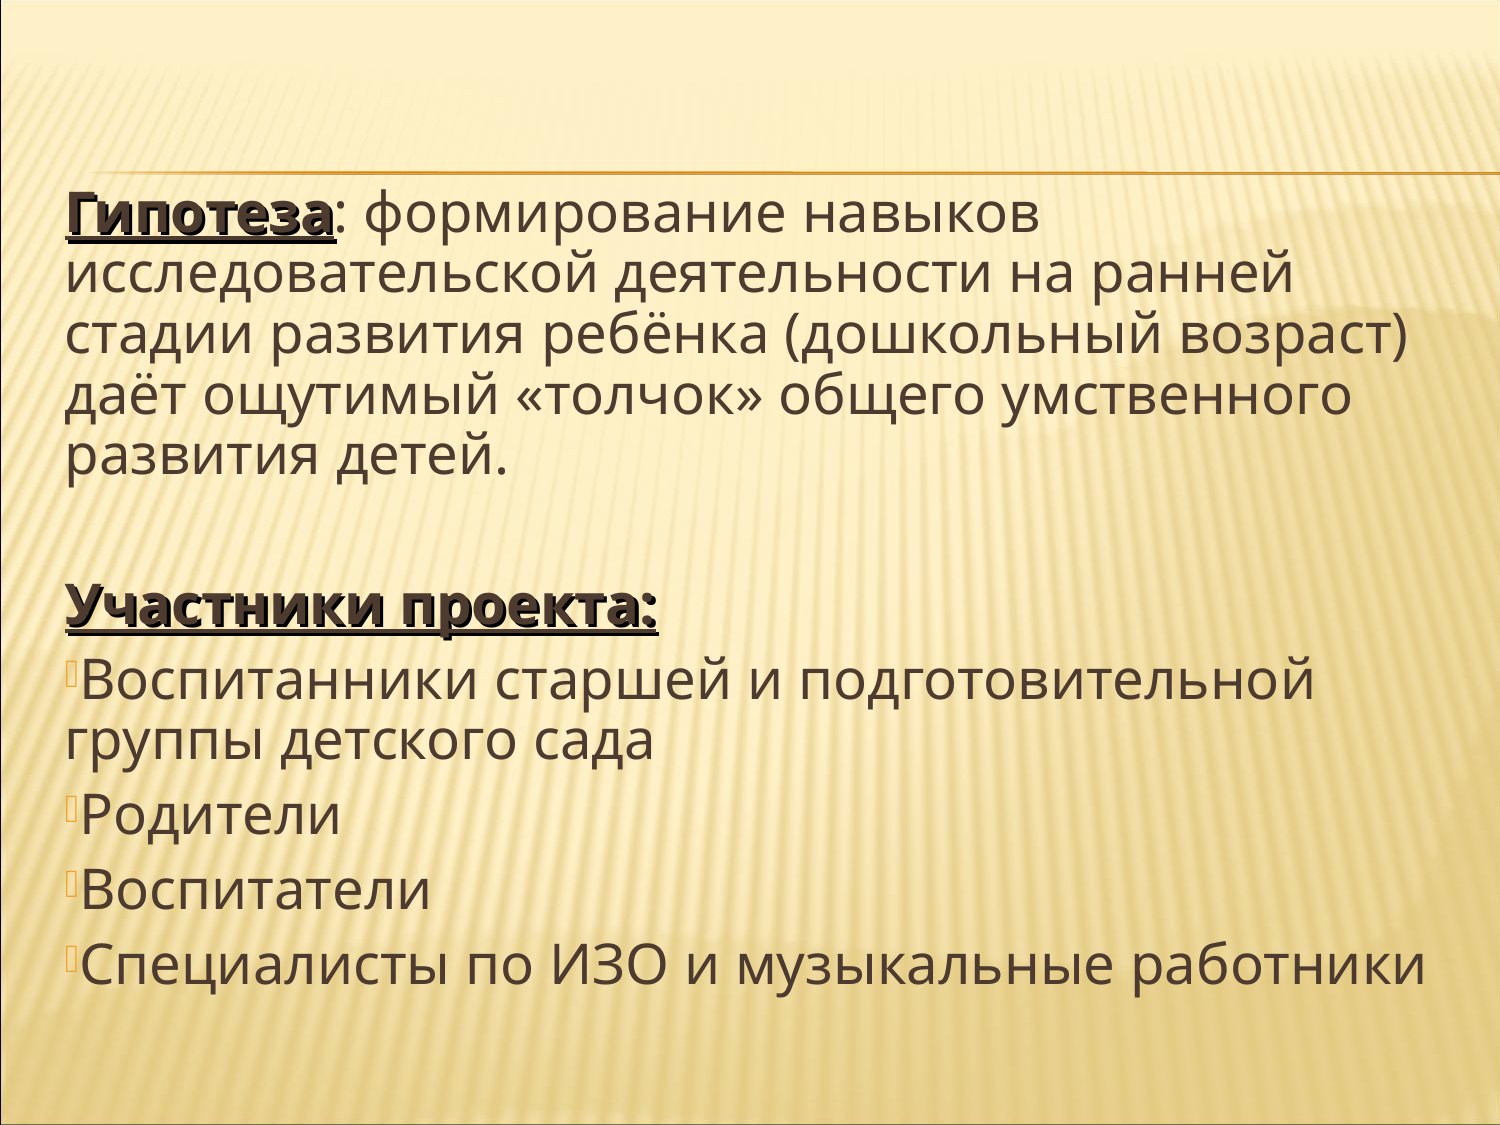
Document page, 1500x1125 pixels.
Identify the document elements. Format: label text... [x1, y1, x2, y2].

list Гипотеза: формирование навыков исследовательской деятельности на ранней стадии развития ребёнка (дошкольный возраст) даёт ощутимый «толчок» общего умственного развития детей. Участники проекта: Воспитанники старшей и подготовительной группы детского сада Родители Воспитатели Специалисты по ИЗО и музыкальные работники [50, 175, 1476, 998]
picture [0, 0, 1500, 1125]
